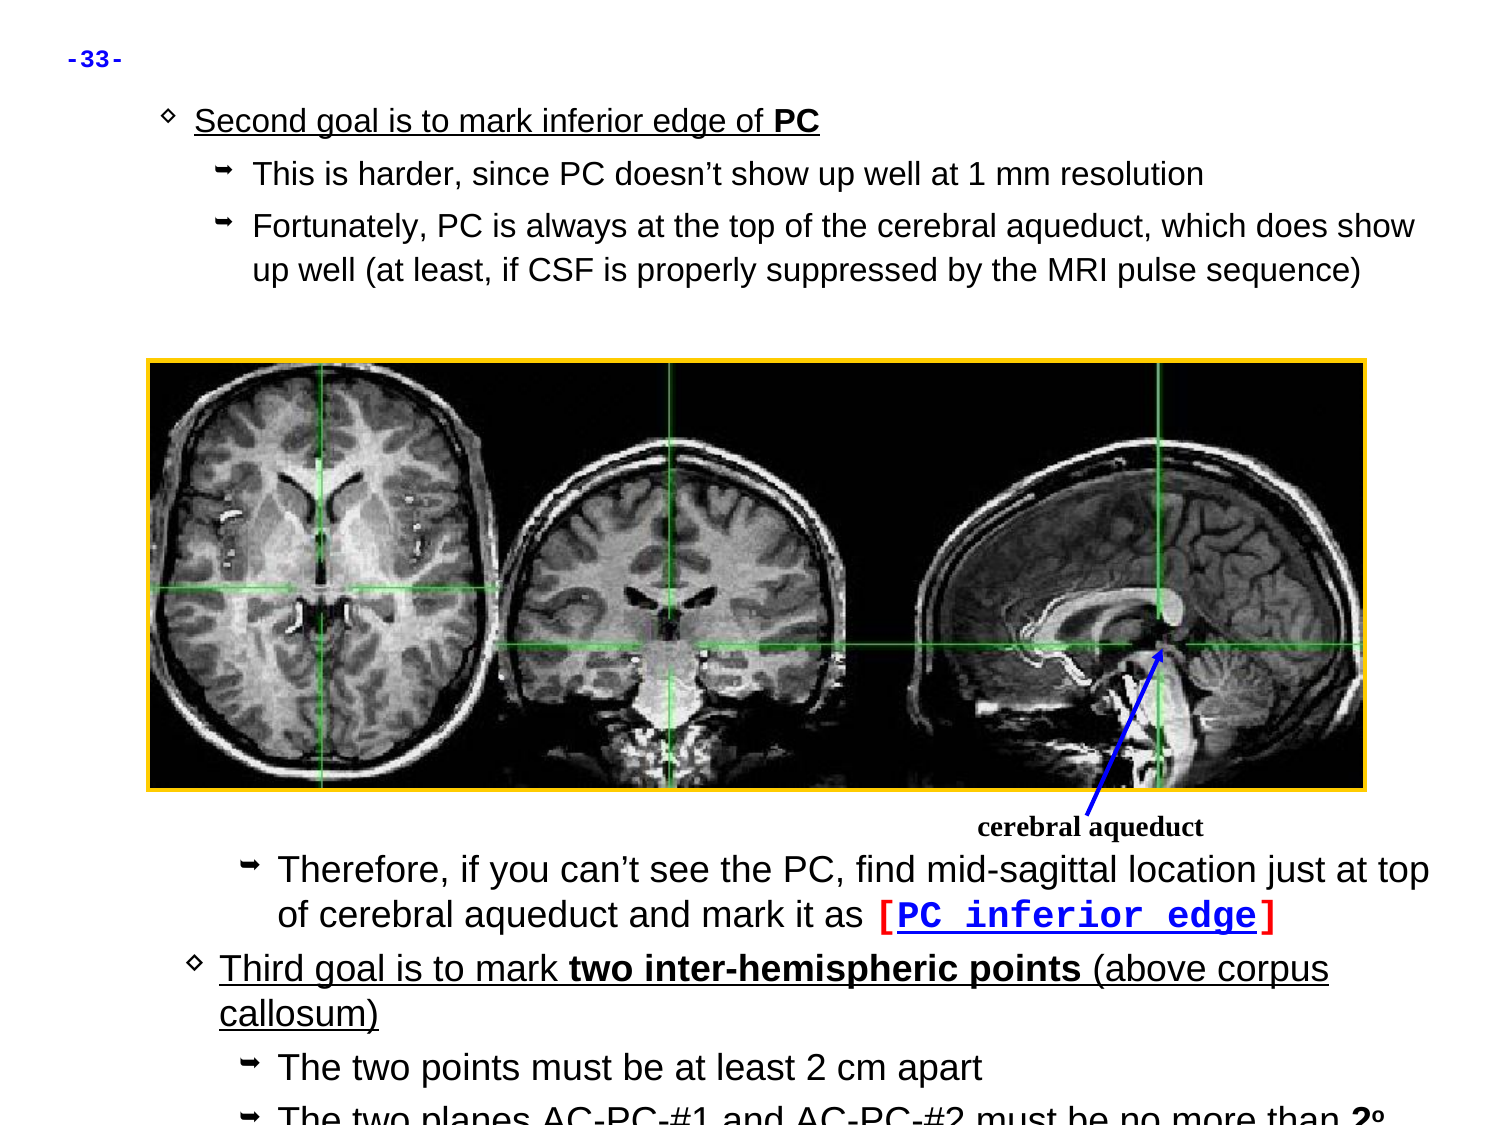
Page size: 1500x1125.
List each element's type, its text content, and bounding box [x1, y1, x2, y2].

text_box Therefore, if you can’t see the PC, find mid-sagittal location just at top of cerebral aqueduct and mark it as [PC inferior edge] Third goal is to mark two inter-hemispheric points (above corpus callosum) The two points must be at least 2 cm apart The two planes AC-PC-#1 and AC-PC-#2 must be no more than 2o apart [112, 837, 1450, 1100]
text_box cerebral aqueduct [962, 799, 1266, 851]
picture [150, 362, 1363, 788]
text_box Second goal is to mark inferior edge of PC This is harder, since PC doesn’t show up well at 1 mm resolution Fortunately, PC is always at the top of the cerebral aqueduct, which does show up well (at least, if CSF is properly suppressed by the MRI pulse sequence) [87, 87, 1463, 351]
